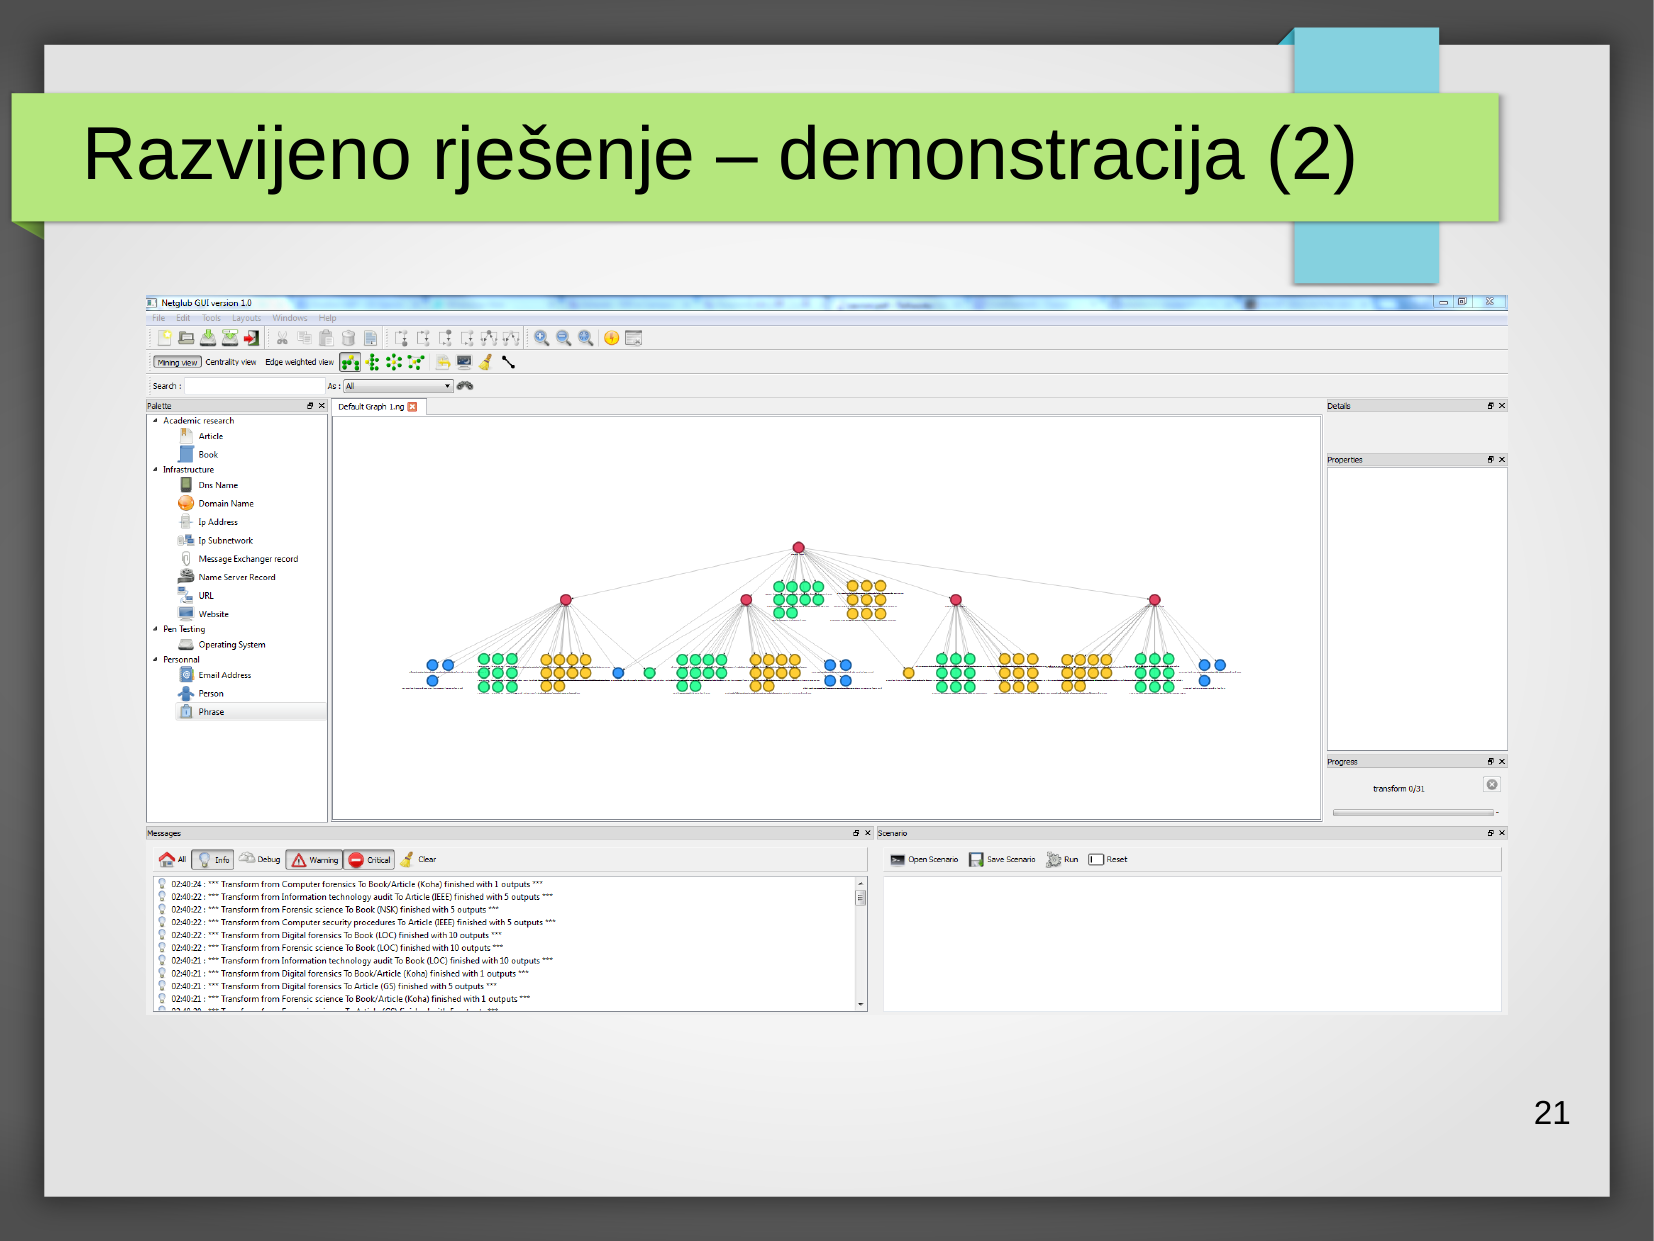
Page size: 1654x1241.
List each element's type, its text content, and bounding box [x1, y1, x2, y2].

title Razvijeno rješenje – demonstracija (2) [82, 94, 1489, 213]
picture [0, 0, 1654, 1241]
